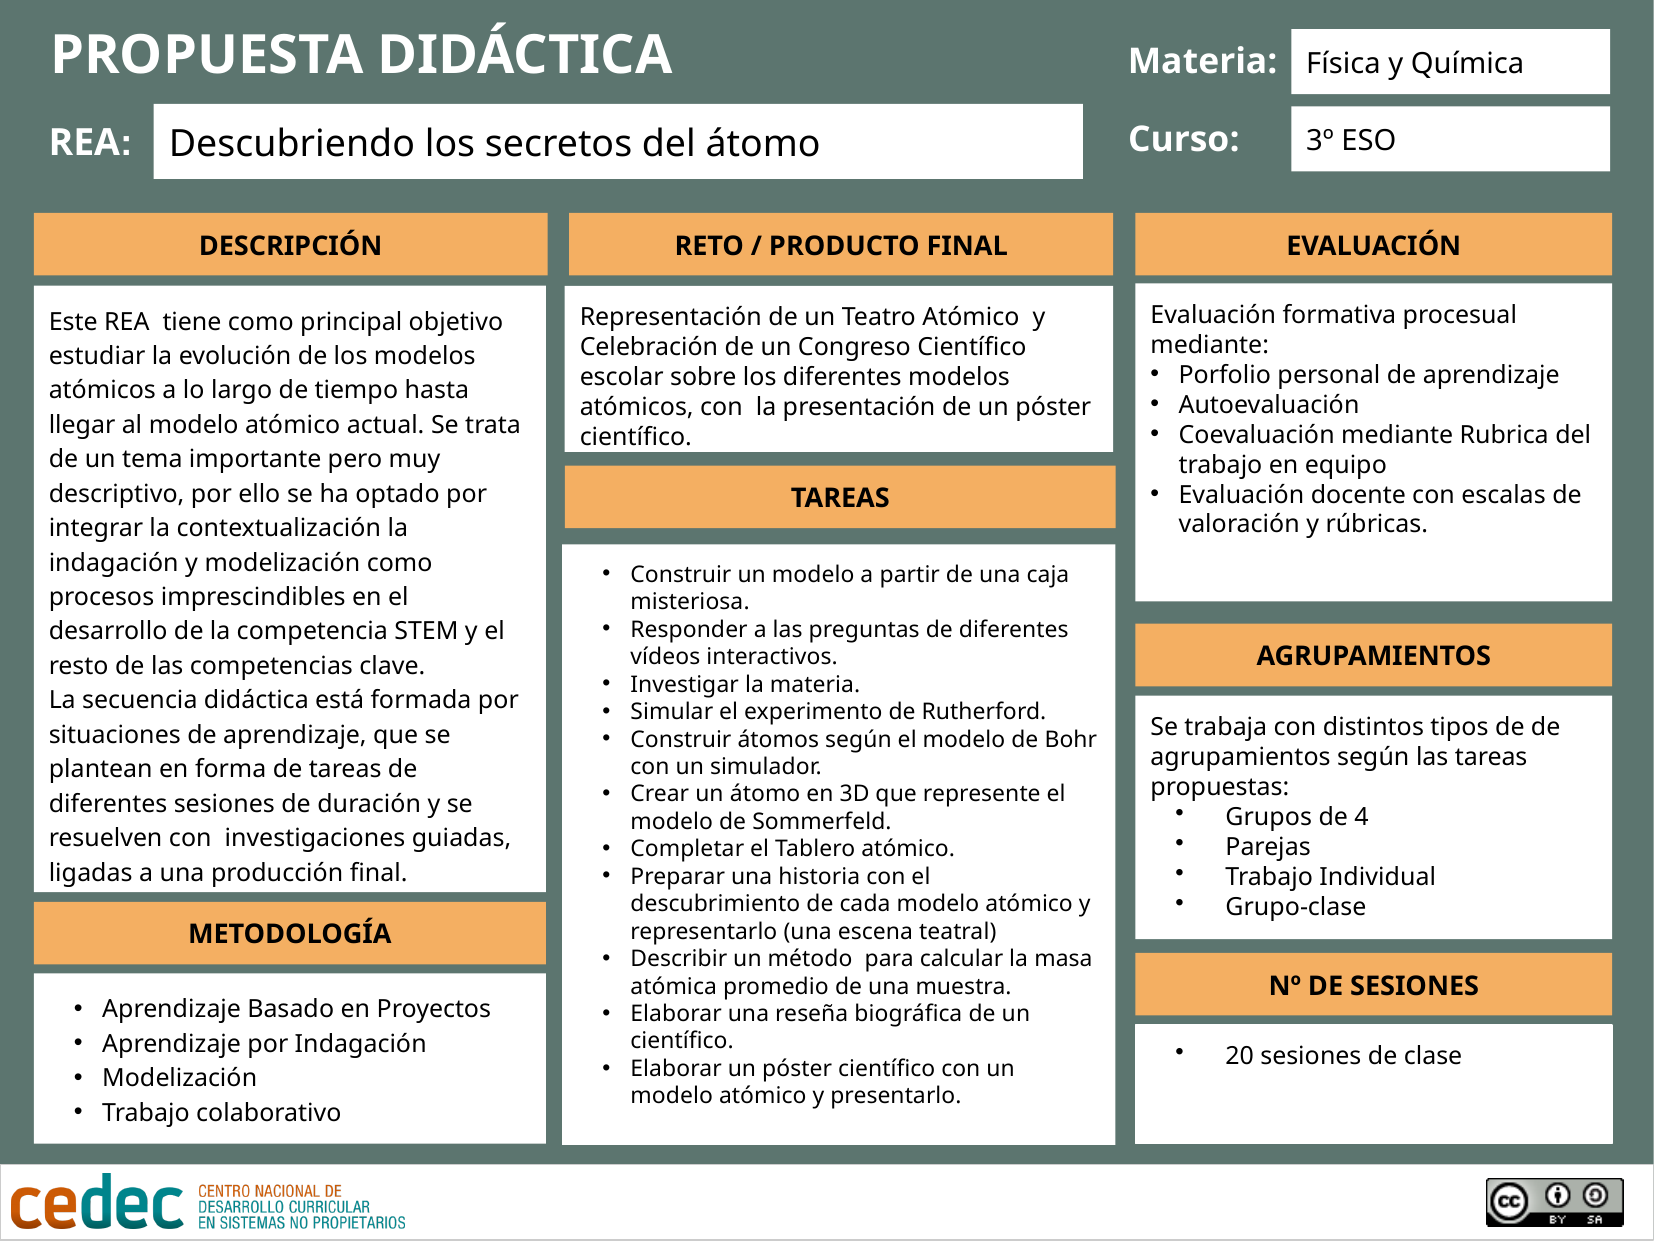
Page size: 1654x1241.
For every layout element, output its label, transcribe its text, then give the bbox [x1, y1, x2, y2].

text_box Materia: [1113, 30, 1291, 94]
text_box 20 sesiones de clase [1135, 1024, 1613, 1144]
text_box Aprendizaje Basado en Proyectos Aprendizaje por Indagación Modelización Trabajo colaborativo [33, 973, 546, 1144]
text_box Construir un modelo a partir de una caja misteriosa. Responder a las preguntas de diferentes vídeos interactivos. Investigar la materia. Simular el experimento de Rutherford. Construir átomos según el modelo de Bohr con un simulador. Crear un átomo en 3D que represente el modelo de Sommerfeld. Completar el Tablero atómico. Preparar una historia con el descubrimiento de cada modelo atómico y representarlo (una escena teatral) Describir un método para calcular la masa atómica promedio de una muestra. Elaborar una reseña biográfica de un científico. Elaborar un póster científico con un modelo atómico y presentarlo. [562, 544, 1116, 1145]
text_box AGRUPAMIENTOS [1135, 623, 1613, 687]
text_box Curso: [1113, 109, 1303, 173]
picture [1486, 1178, 1624, 1227]
text_box REA: [33, 110, 153, 174]
text_box METODOLOGÍA [33, 901, 546, 965]
text_box Descubriendo los secretos del átomo [153, 103, 1083, 179]
text_box Física y Química [1291, 29, 1611, 95]
text_box 3º ESO [1291, 106, 1611, 172]
text_box Evaluación formativa procesual mediante: Porfolio personal de aprendizaje Autoevaluación Coevaluación mediante Rubrica del trabajo en equipo Evaluación docente con escalas de valoración y rúbricas. [1135, 283, 1613, 602]
text_box Representación de un Teatro Atómico y Celebración de un Congreso Científico escolar sobre los diferentes modelos atómicos, con la presentación de un póster científico. [564, 285, 1114, 452]
picture [11, 1173, 405, 1229]
text_box [0, 1164, 1654, 1241]
text_box DESCRIPCIÓN [33, 212, 548, 276]
text_box PROPUESTA DIDÁCTICA [35, 11, 1027, 110]
text_box TAREAS [564, 465, 1116, 529]
text_box RETO / PRODUCTO FINAL [569, 212, 1114, 276]
text_box EVALUACIÓN [1135, 212, 1613, 276]
text_box Nº DE SESIONES [1135, 952, 1613, 1016]
text_box Este REA tiene como principal objetivo estudiar la evolución de los modelos atómicos a lo largo de tiempo hasta llegar al modelo atómico actual. Se trata de un tema importante pero muy descriptivo, por ello se ha optado por integrar la contextualización la indagación y modelización como procesos imprescindibles en el desarrollo de la competencia STEM y el resto de las competencias clave. La secuencia didáctica está formada por situaciones de aprendizaje, que se plantean en forma de tareas de diferentes sesiones de duración y se resuelven con investigaciones guiadas, ligadas a una producción final. [33, 285, 546, 893]
text_box Se trabaja con distintos tipos de de agrupamientos según las tareas propuestas: Grupos de 4 Parejas Trabajo Individual Grupo-clase [1135, 695, 1613, 940]
